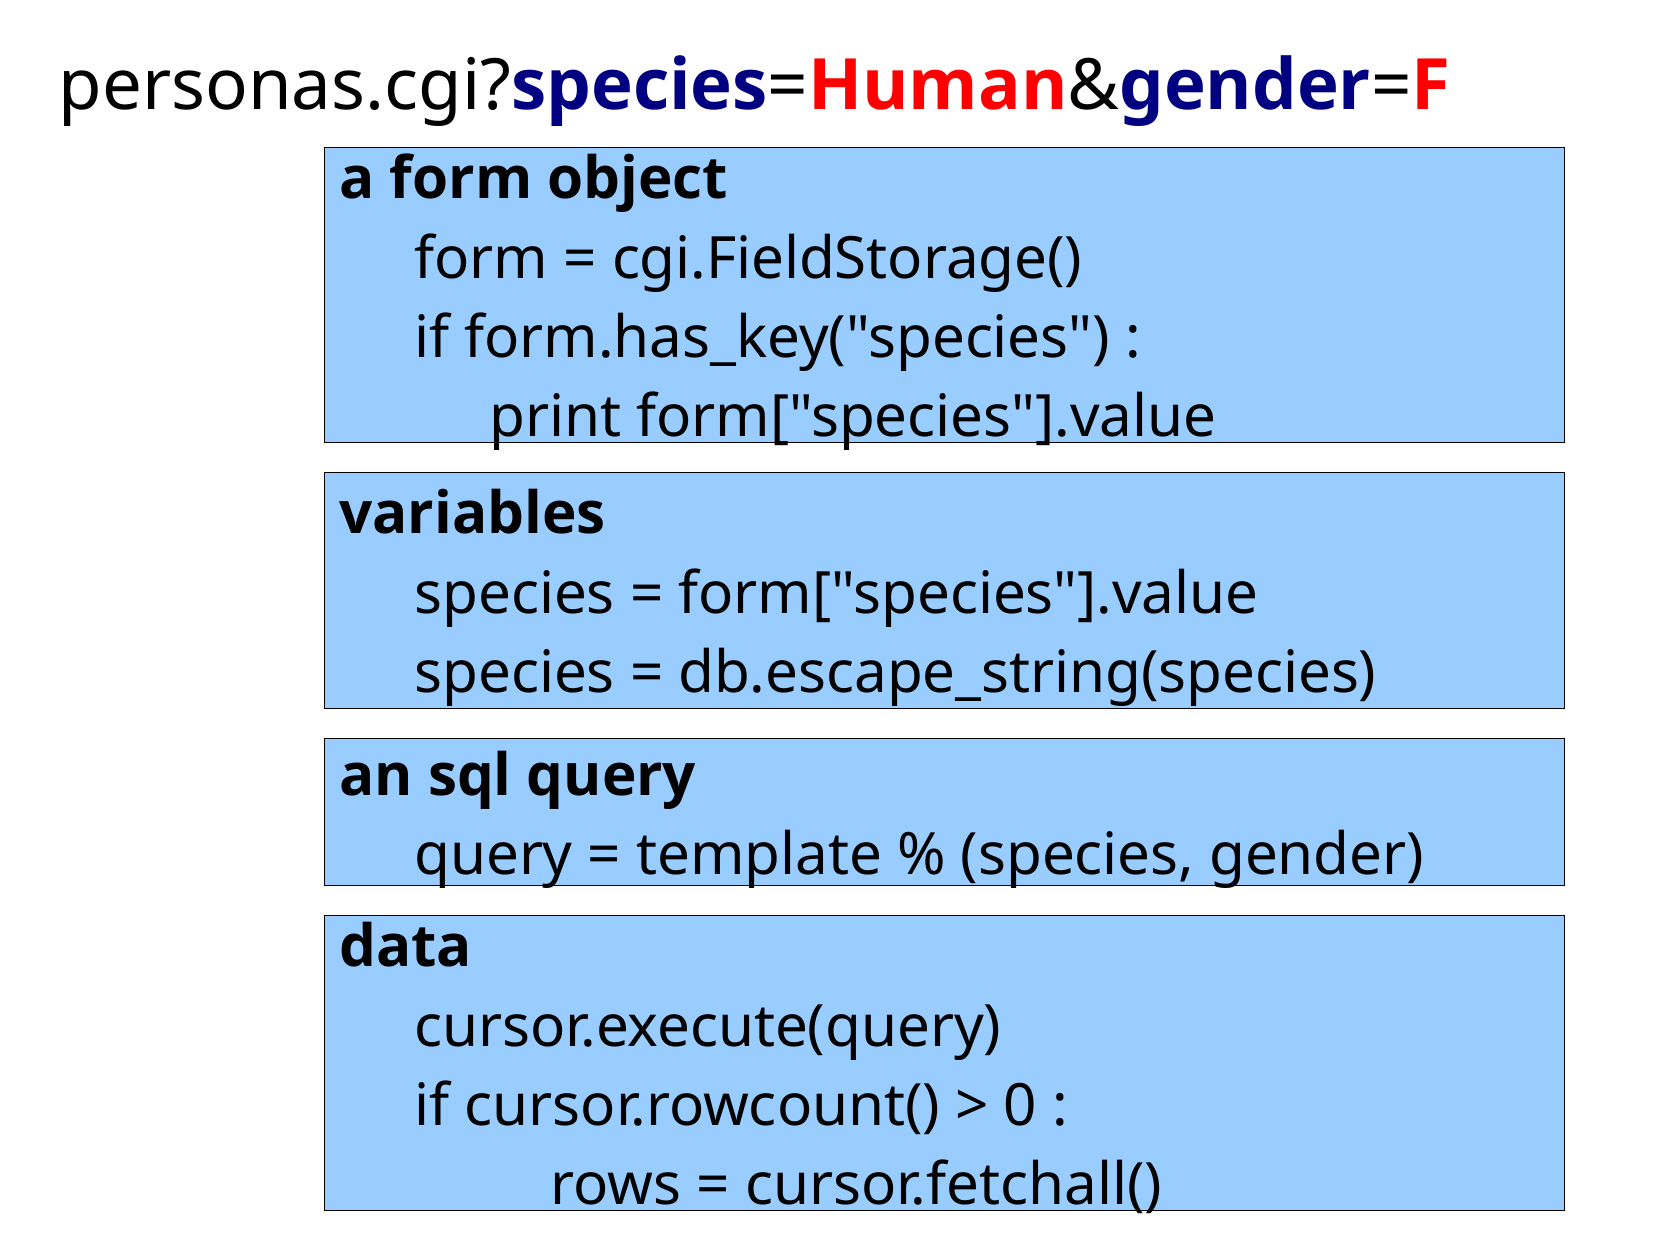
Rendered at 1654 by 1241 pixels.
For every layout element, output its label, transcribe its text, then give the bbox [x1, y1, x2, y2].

text_box variables species = form["species"].value species = db.escape_string(species) [324, 472, 1565, 709]
text_box data cursor.execute(query) if cursor.rowcount() > 0 : rows = cursor.fetchall() [324, 915, 1565, 1211]
text_box personas.cgi?species=Human&gender=F [59, 33, 1654, 237]
text_box a form object form = cgi.FieldStorage() if form.has_key("species") : print form["species"].value [324, 147, 1565, 443]
text_box an sql query query = template % (species, gender) [324, 738, 1565, 886]
